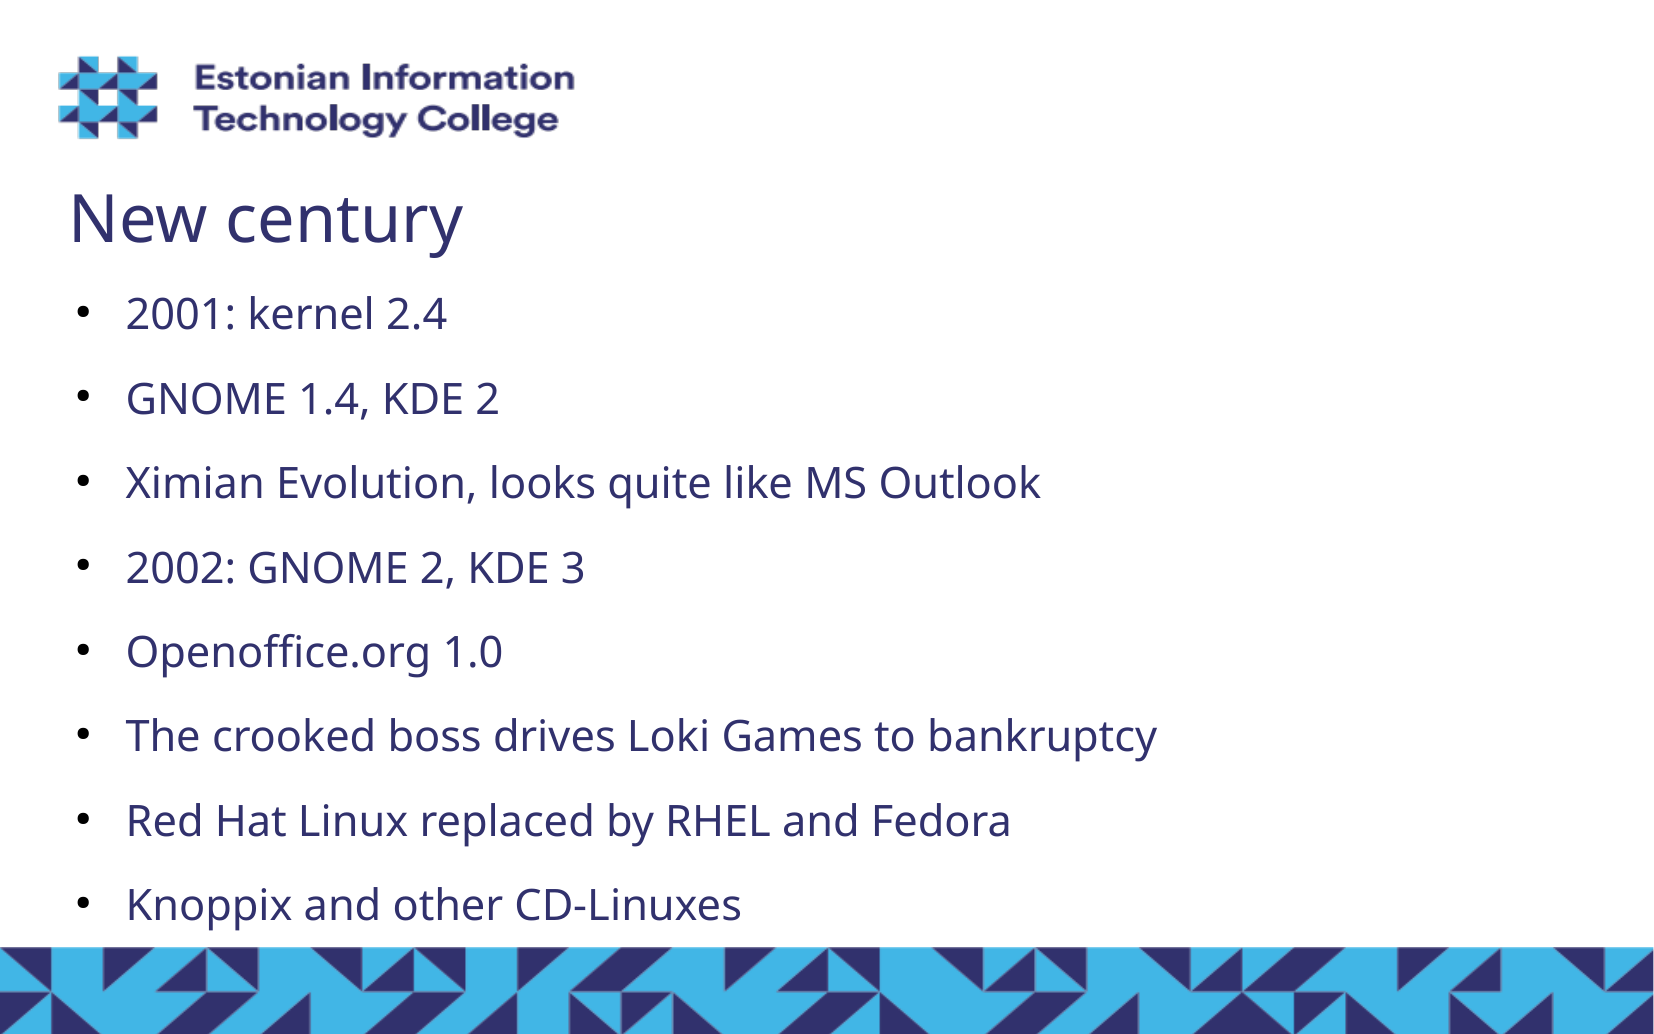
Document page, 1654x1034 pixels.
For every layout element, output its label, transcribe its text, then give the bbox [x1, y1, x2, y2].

list 2001: kernel 2.4 GNOME 1.4, KDE 2 Ximian Evolution, looks quite like MS Outlook 2002: GNOME 2, KDE 3 Openoffice.org 1.0 The crooked boss drives Loki Games to bankruptcy Red Hat Linux replaced by RHEL and Fedora Knoppix and other CD-Linuxes [59, 283, 1595, 936]
title New century [68, 147, 1536, 283]
